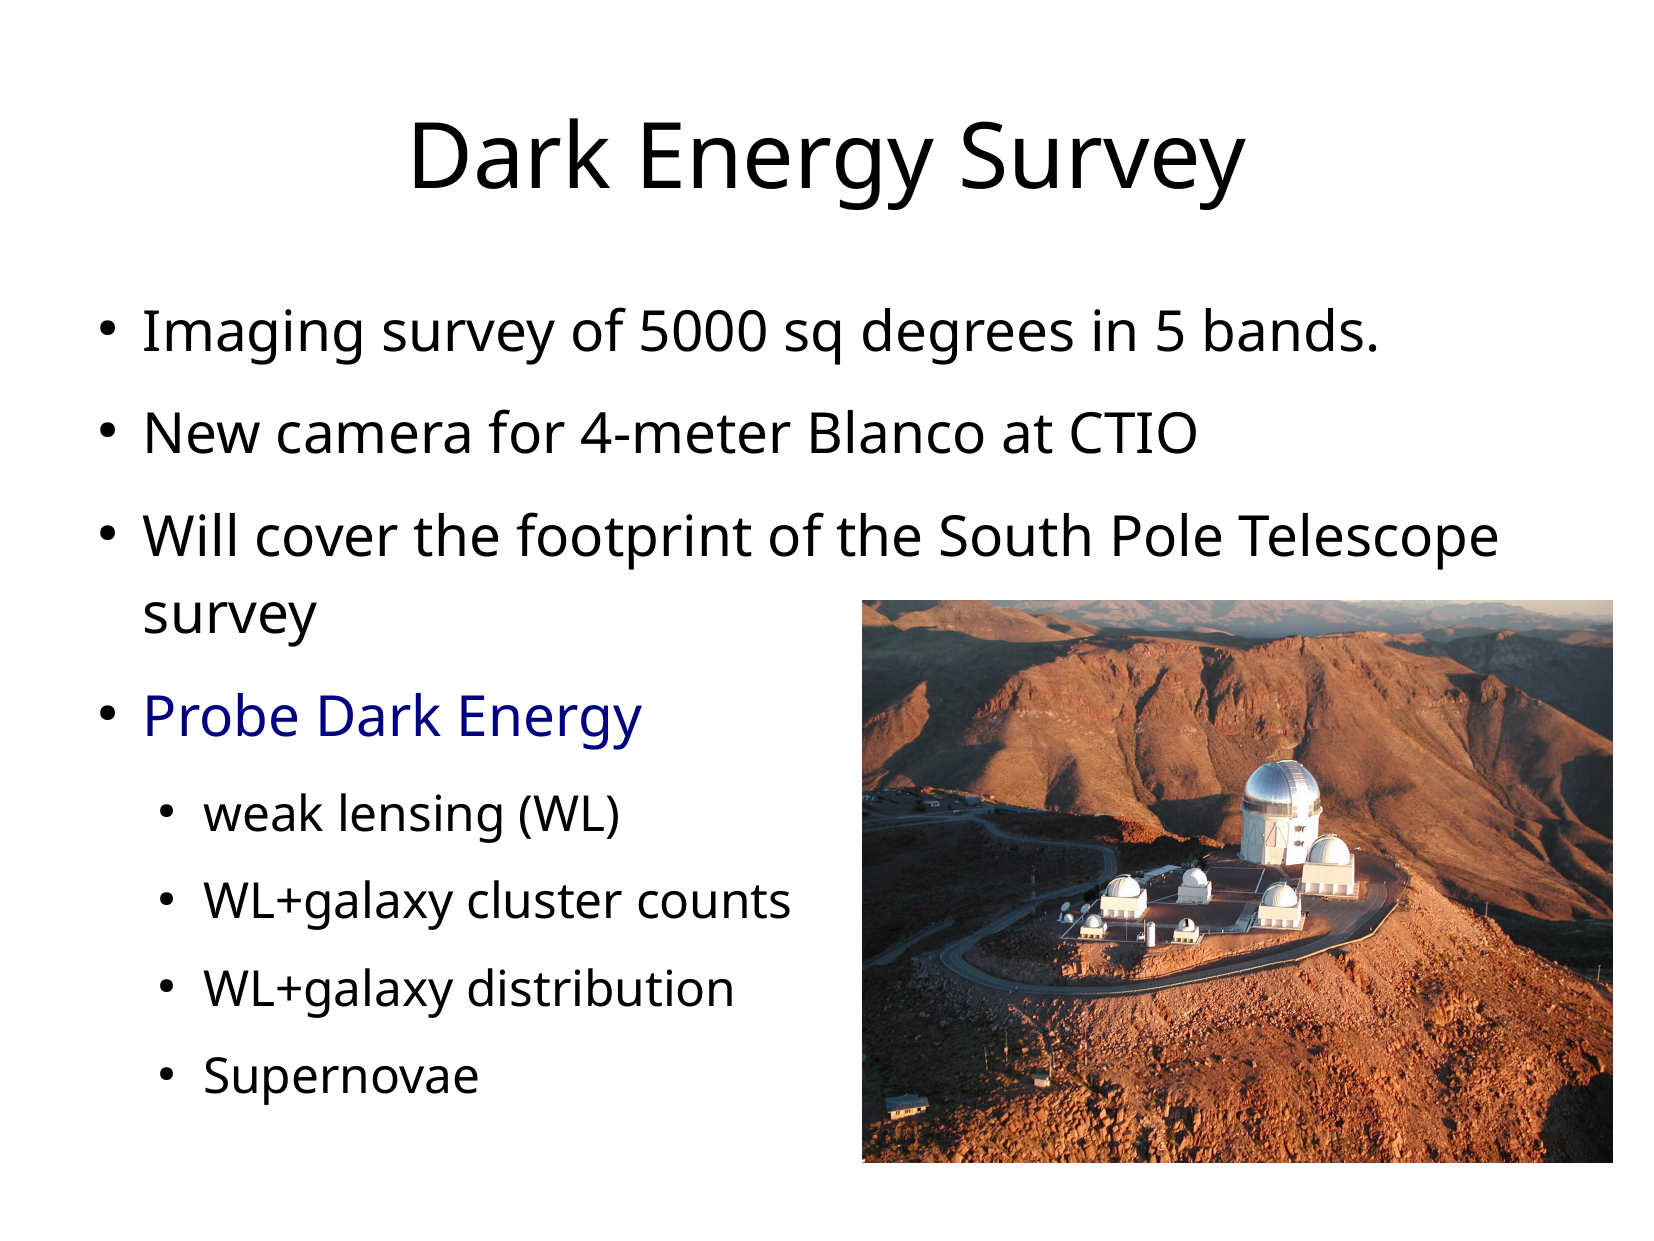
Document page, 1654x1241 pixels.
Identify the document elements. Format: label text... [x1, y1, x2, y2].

title Dark Energy Survey [82, 56, 1571, 250]
list Imaging survey of 5000 sq degrees in 5 bands. New camera for 4-meter Blanco at CTIO Will cover the footprint of the South Pole Telescope survey Probe Dark Energy weak lensing (WL) WL+galaxy cluster counts WL+galaxy distribution Supernovae [82, 290, 1571, 1109]
picture [862, 600, 1613, 1163]
